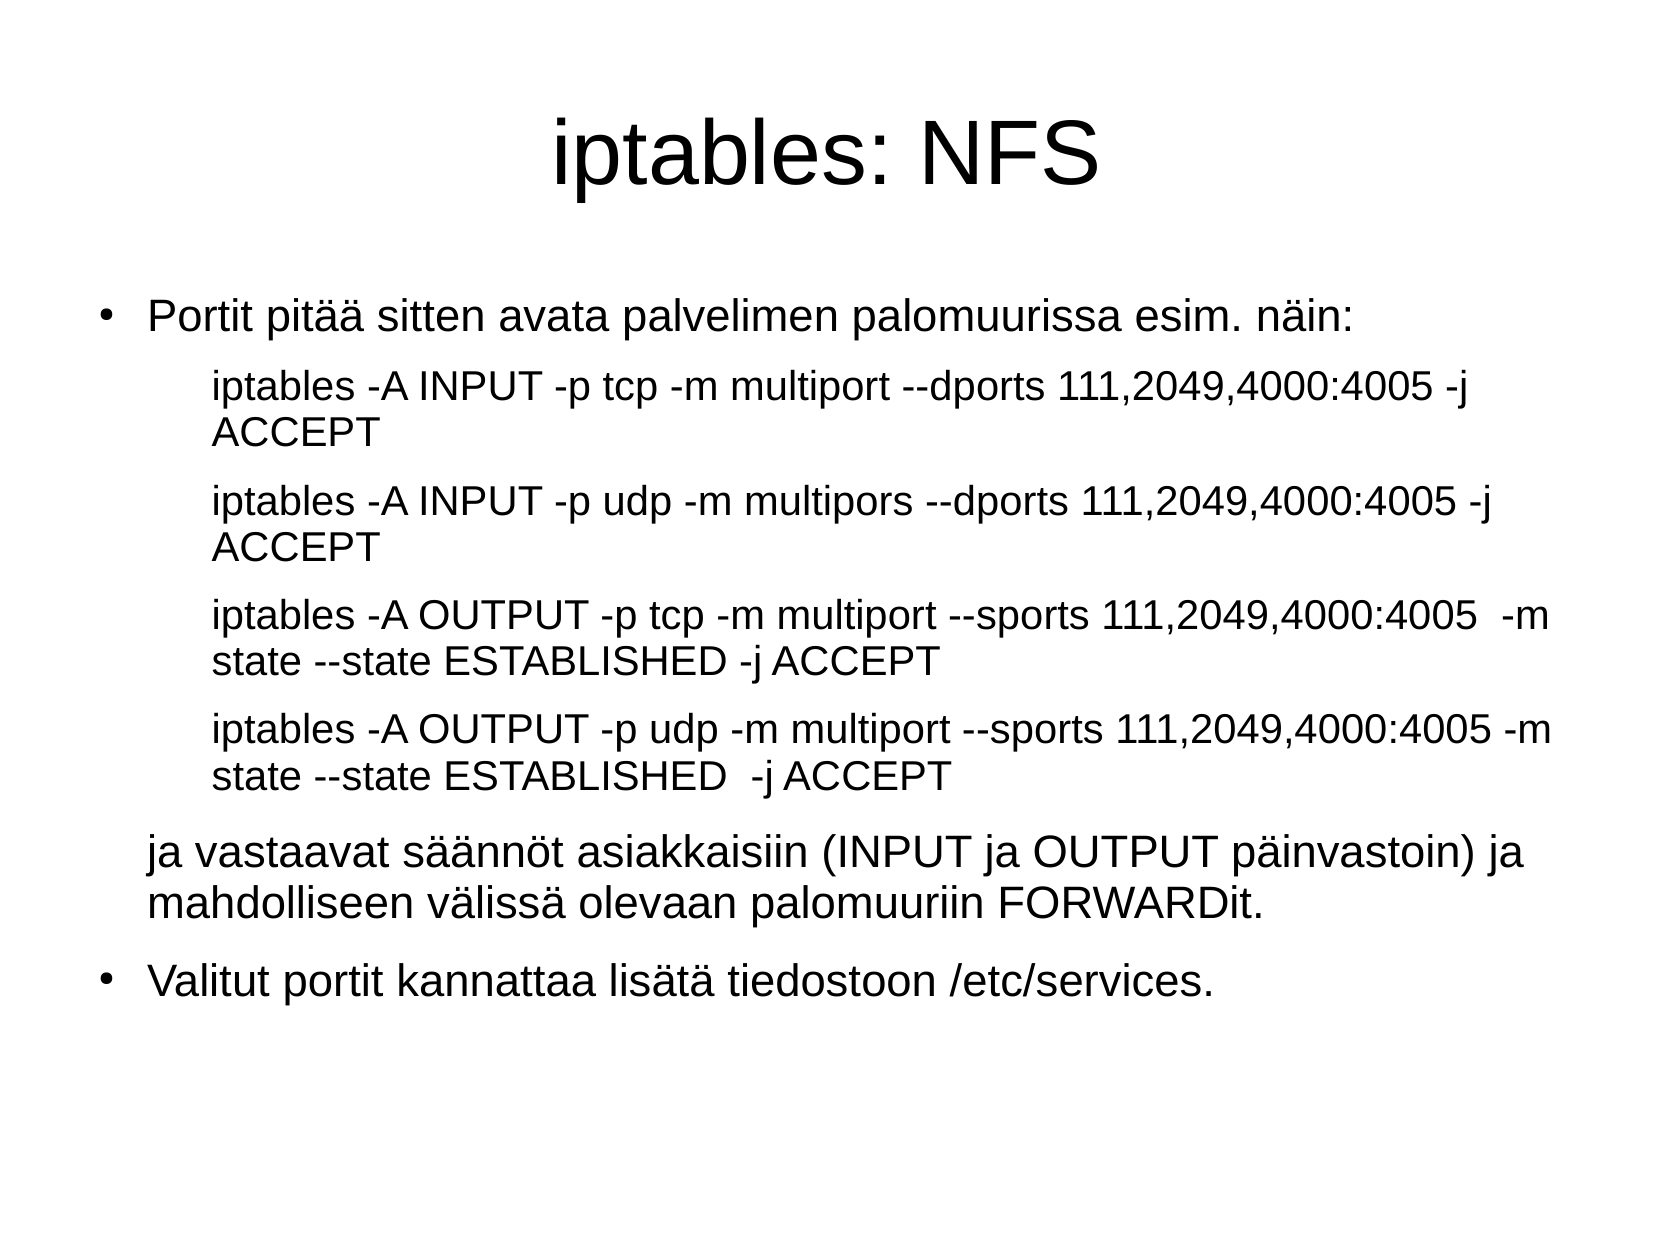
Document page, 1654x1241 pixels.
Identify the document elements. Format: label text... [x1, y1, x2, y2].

title iptables: NFS [82, 49, 1571, 257]
list Portit pitää sitten avata palvelimen palomuurissa esim. näin: iptables -A INPUT -p tcp -m multiport --dports 111,2049,4000:4005 -j ACCEPT iptables -A INPUT -p udp -m multipors --dports 111,2049,4000:4005 -j ACCEPT iptables -A OUTPUT -p tcp -m multiport --sports 111,2049,4000:4005 -m state --state ESTABLISHED -j ACCEPT iptables -A OUTPUT -p udp -m multiport --sports 111,2049,4000:4005 -m state --state ESTABLISHED -j ACCEPT ja vastaavat säännöt asiakkaisiin (INPUT ja OUTPUT päinvastoin) ja mahdolliseen välissä olevaan palomuuriin FORWARDit. Valitut portit kannattaa lisätä tiedostoon /etc/services. [82, 290, 1571, 1010]
